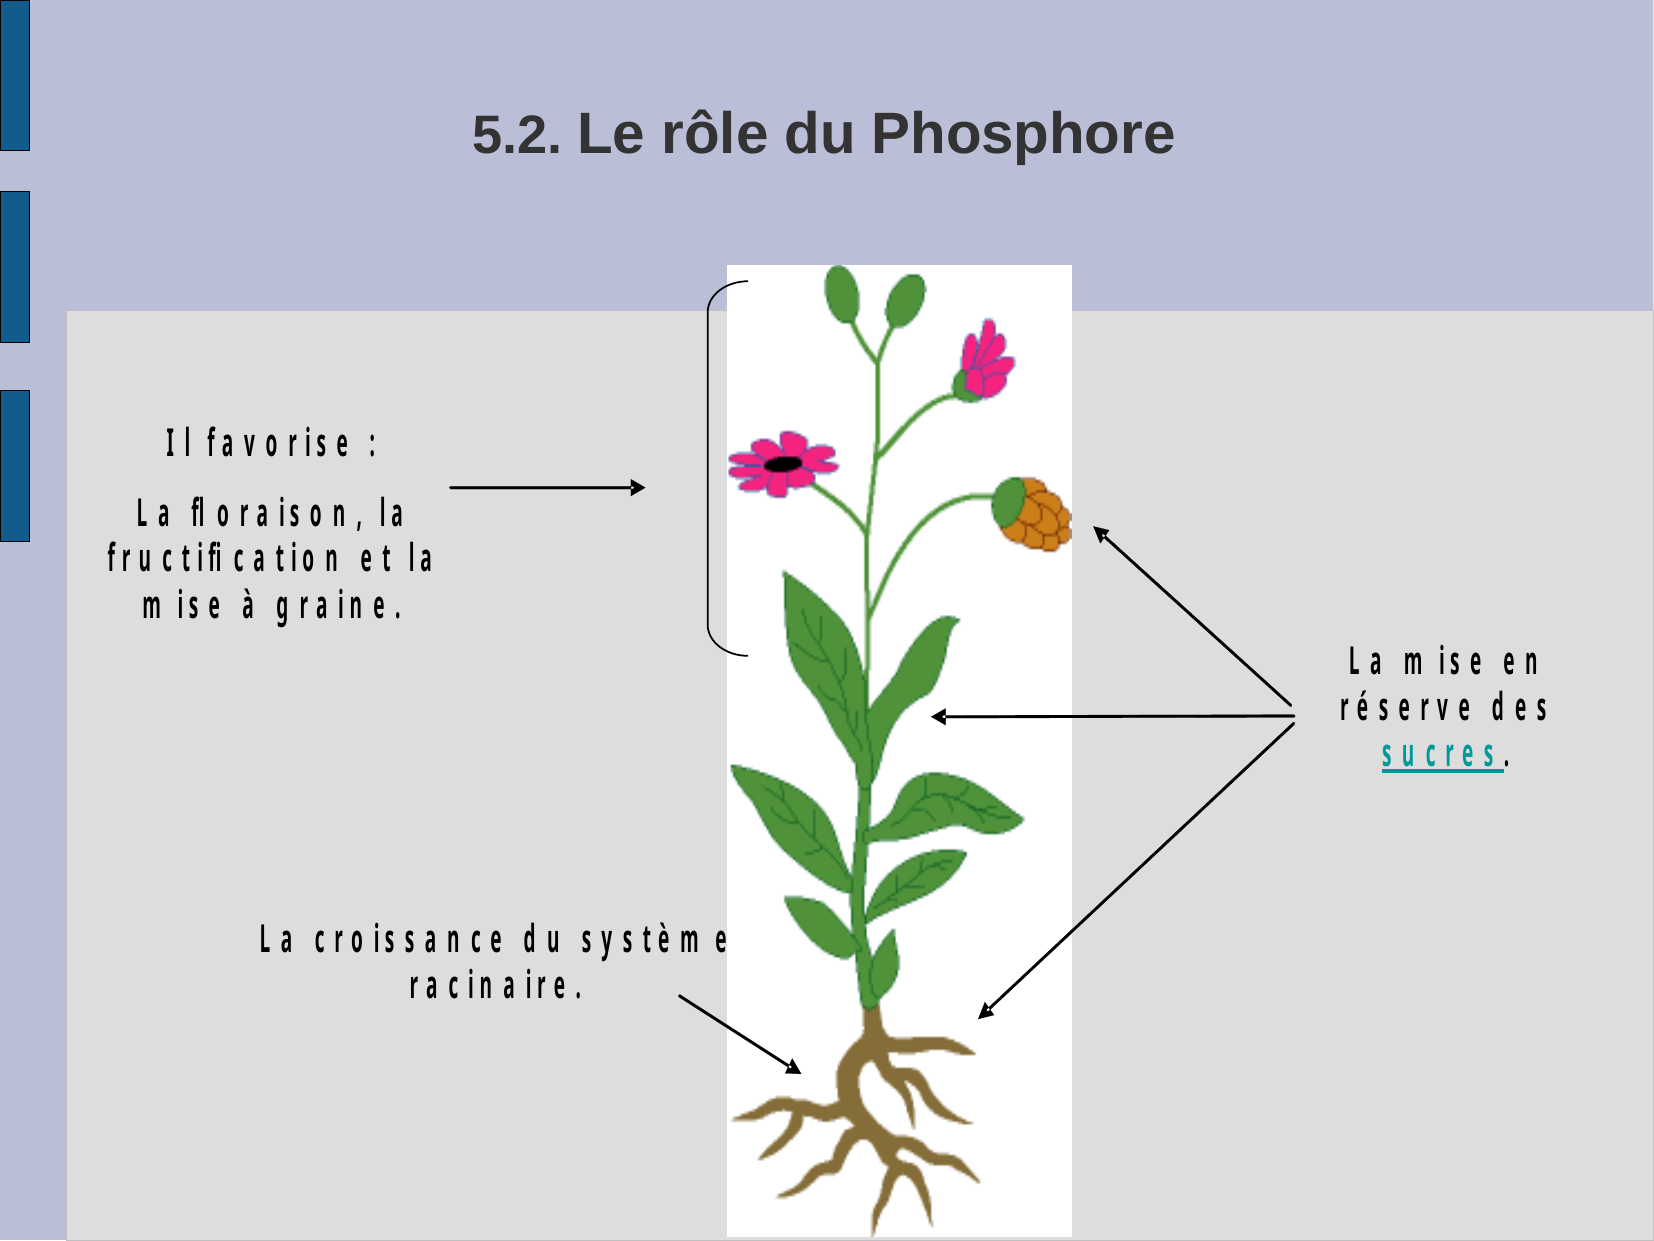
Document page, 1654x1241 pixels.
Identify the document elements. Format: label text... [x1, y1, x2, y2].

title 5.2. Le rôle du Phosphore [118, 29, 1531, 237]
picture [59, 265, 1625, 1237]
